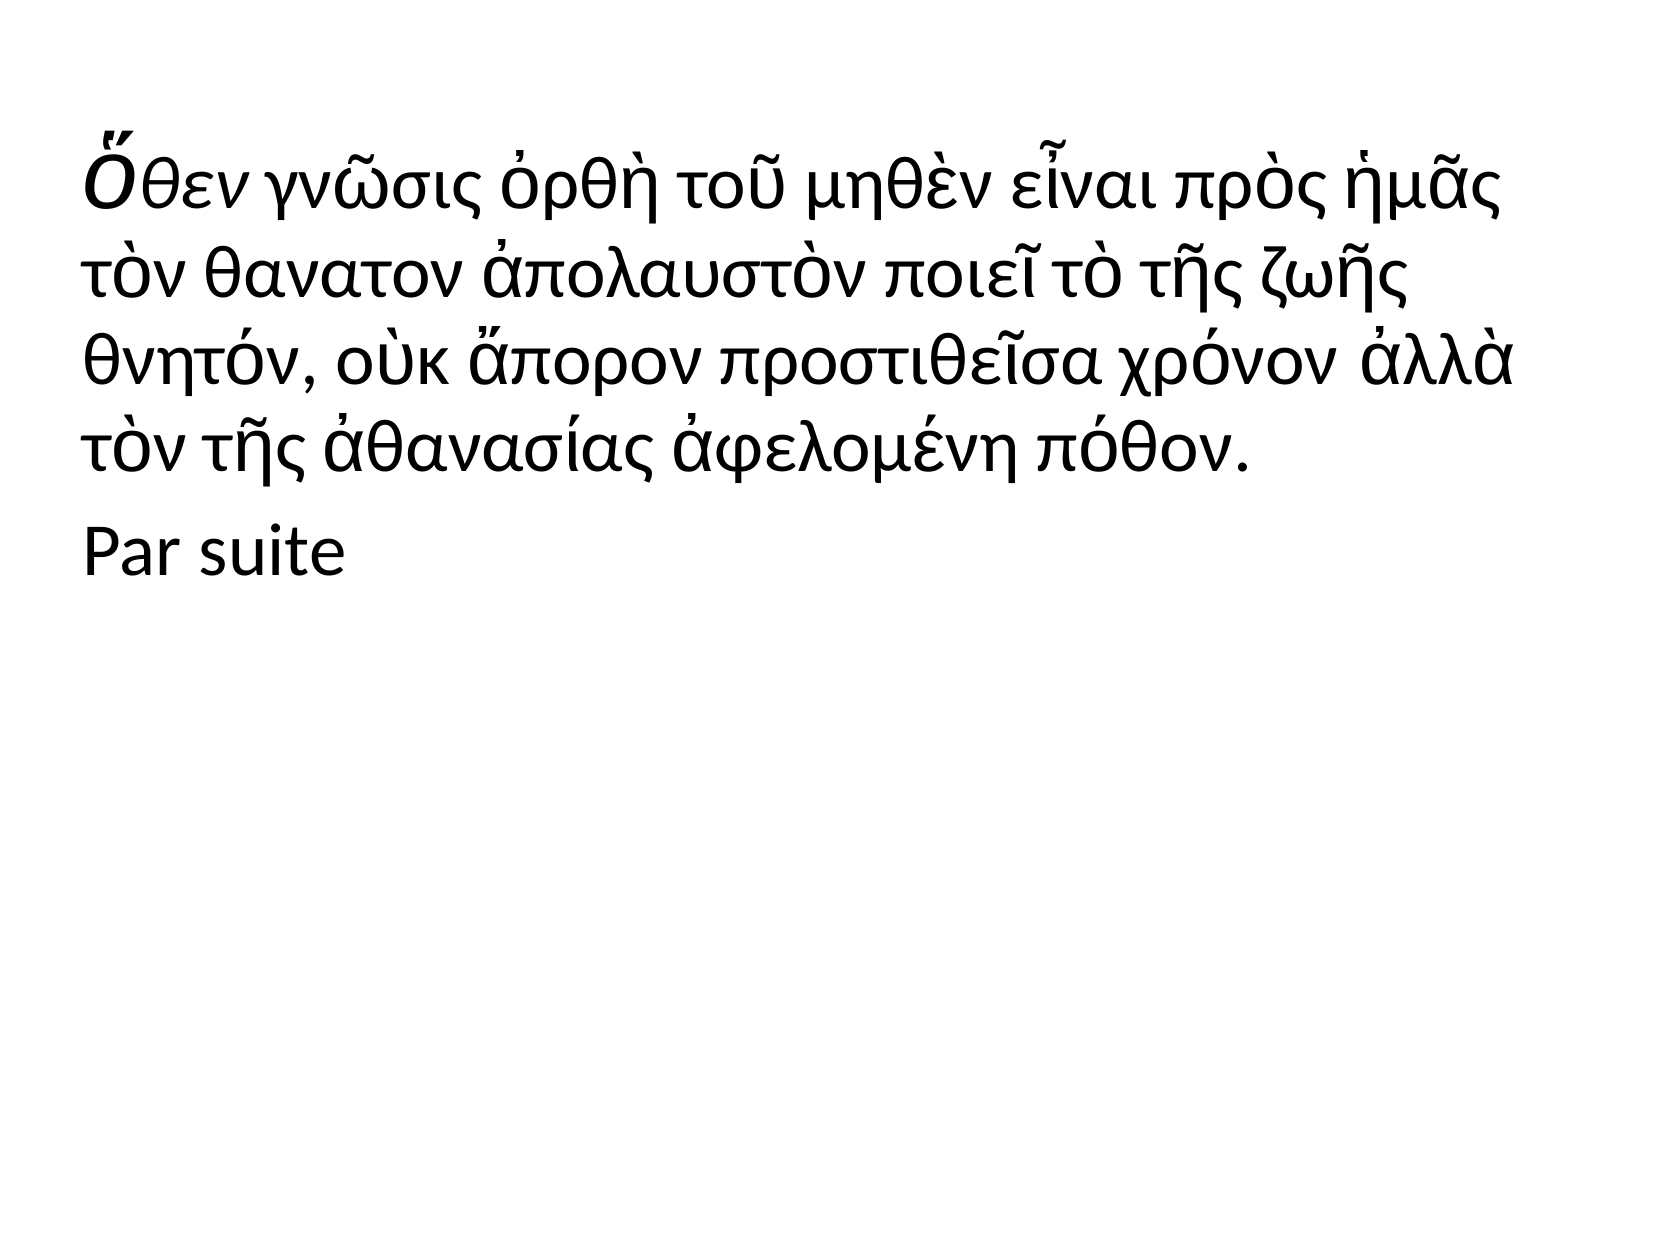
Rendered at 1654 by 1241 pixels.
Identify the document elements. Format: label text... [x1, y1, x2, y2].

list ὅθεν γνῶσις ὀρθὴ τοῦ μηθὲν εἶναι πρὸς ἡμᾶς τὸν θανατον ἀπολαυστὸν ποιεῖ τὸ τῆς ζωῆς θνητόν, οὺκ ἄπορον προστιθεῖσα χρόνον ἀλλὰ τὸν τῆς ἀθανασίας ἀφελομένη πόθον. Par suite [82, 118, 1571, 1121]
